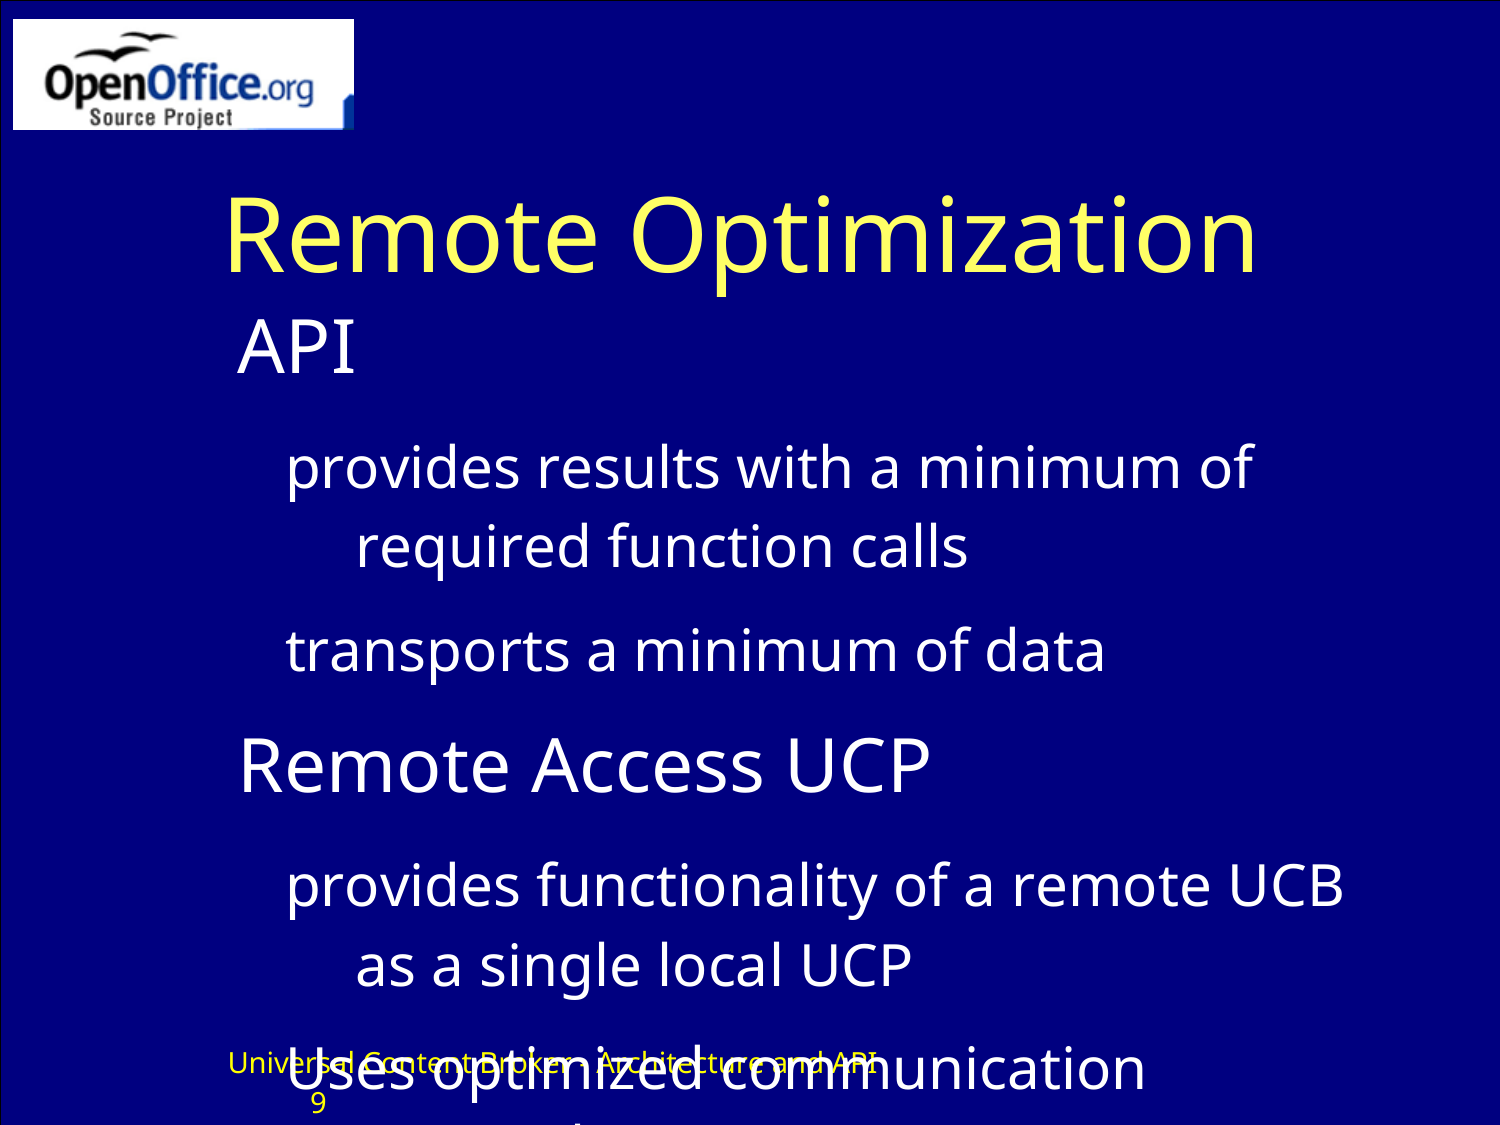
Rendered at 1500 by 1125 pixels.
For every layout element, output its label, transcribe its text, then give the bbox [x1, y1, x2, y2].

picture [13, 19, 354, 130]
list API provides results with a minimum of required function calls transports a minimum of data Remote Access UCP provides functionality of a remote UCB as a single local UCP Uses optimized communication protocol [226, 293, 1378, 1002]
title Remote Optimization [221, 161, 1379, 421]
